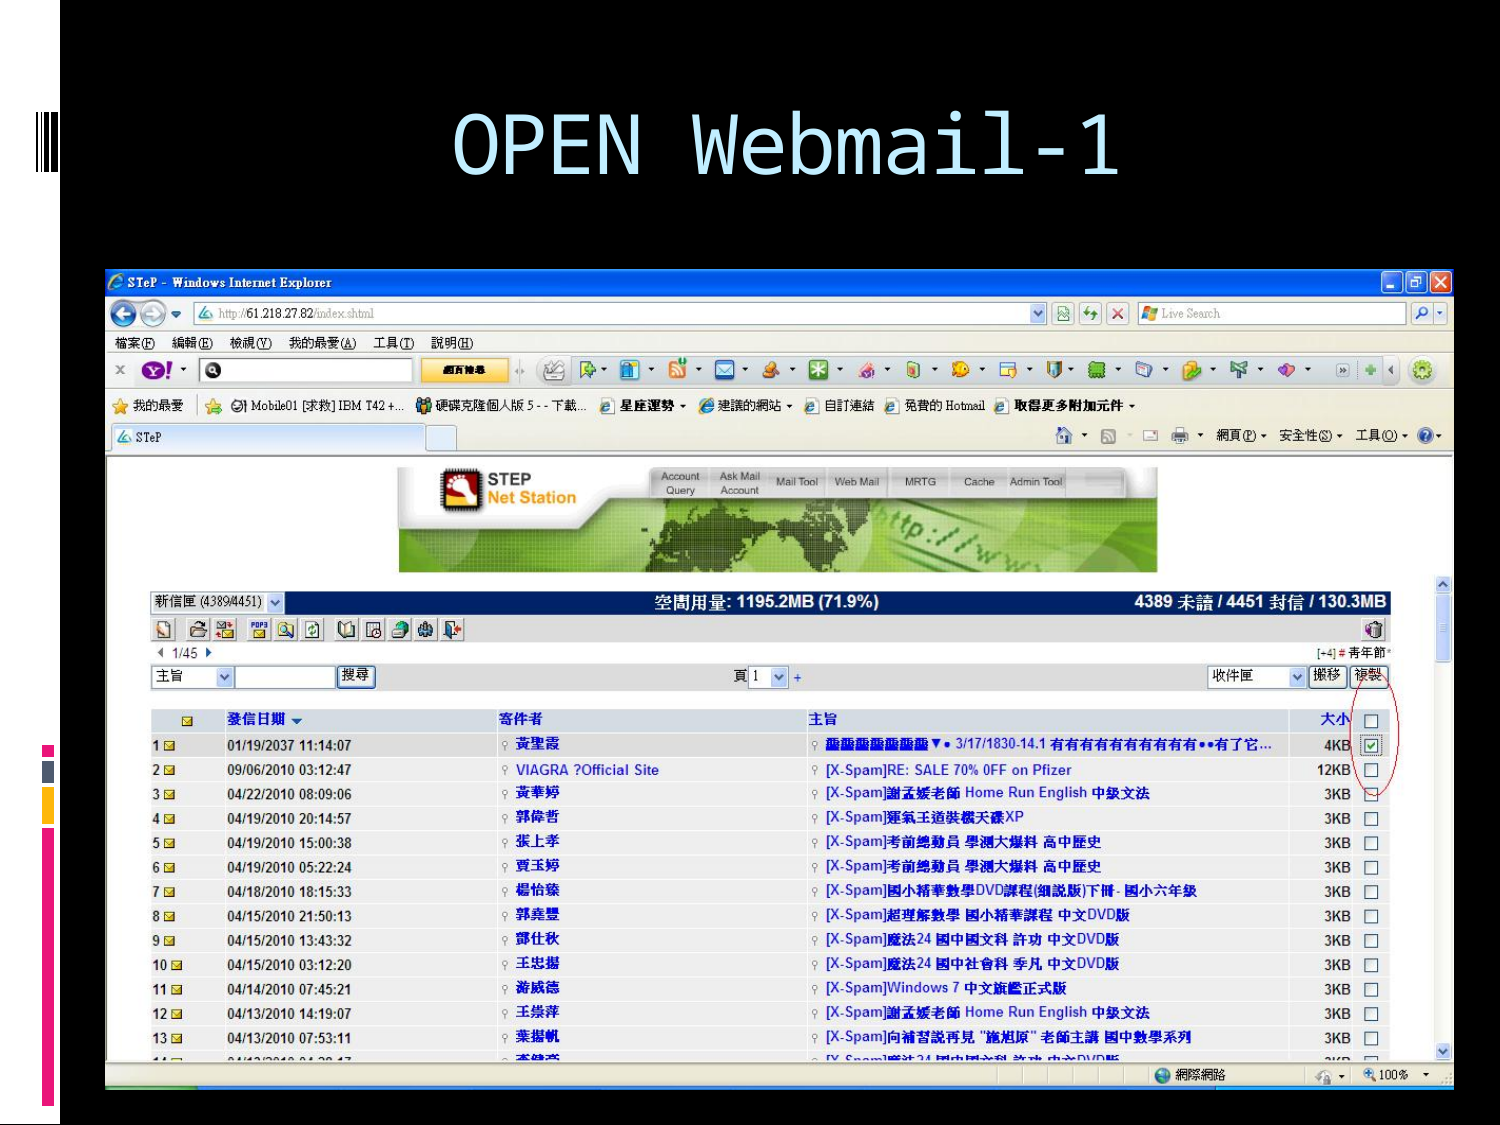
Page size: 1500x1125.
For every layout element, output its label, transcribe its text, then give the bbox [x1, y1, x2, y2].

title OPEN Webmail-1 [150, 84, 1426, 235]
picture [105, 269, 1454, 1090]
